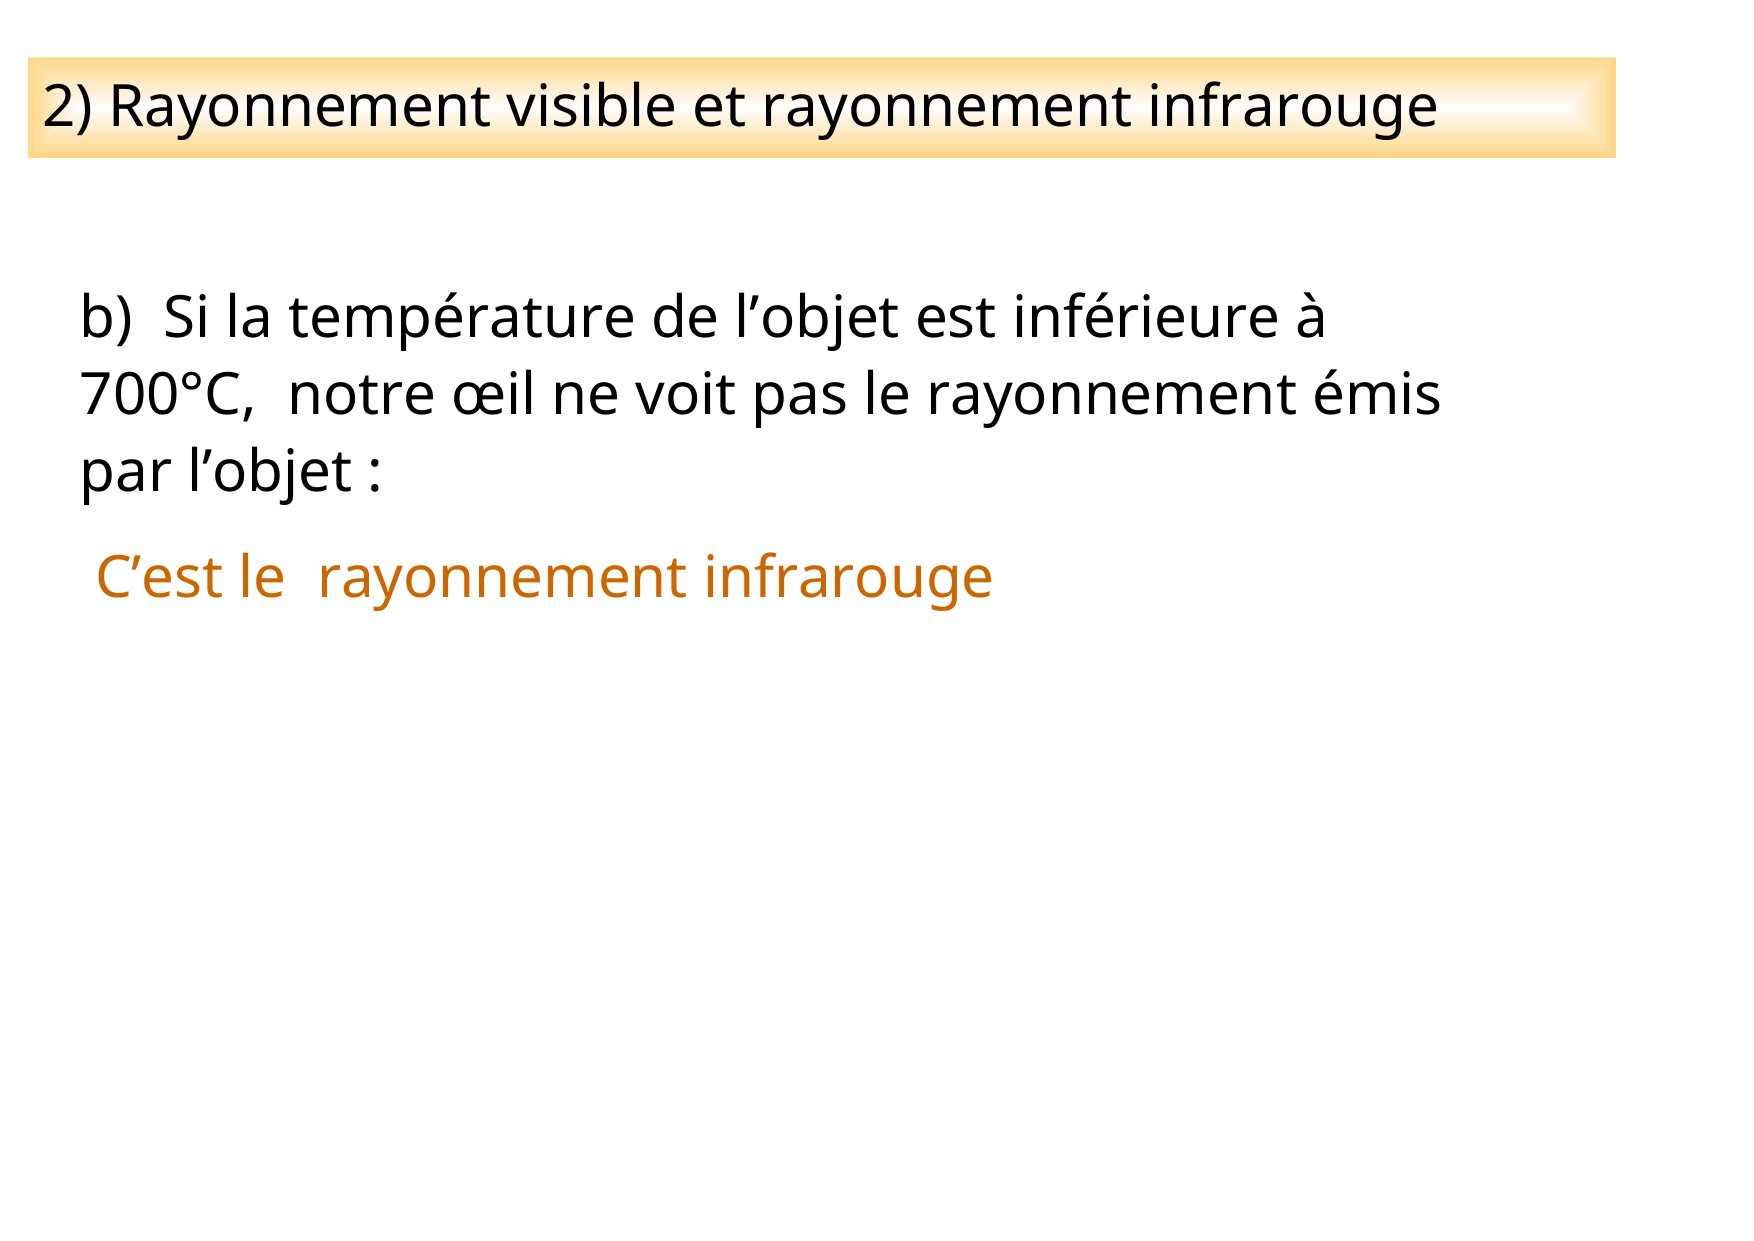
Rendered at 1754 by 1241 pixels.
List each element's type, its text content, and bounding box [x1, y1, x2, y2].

text_box 2) Rayonnement visible et rayonnement infrarouge [27, 57, 1617, 158]
text_box b) Si la température de l’objet est inférieure à 700°C, notre œil ne voit pas le rayonnement émis par l’objet : C’est le rayonnement infrarouge [65, 268, 1484, 587]
